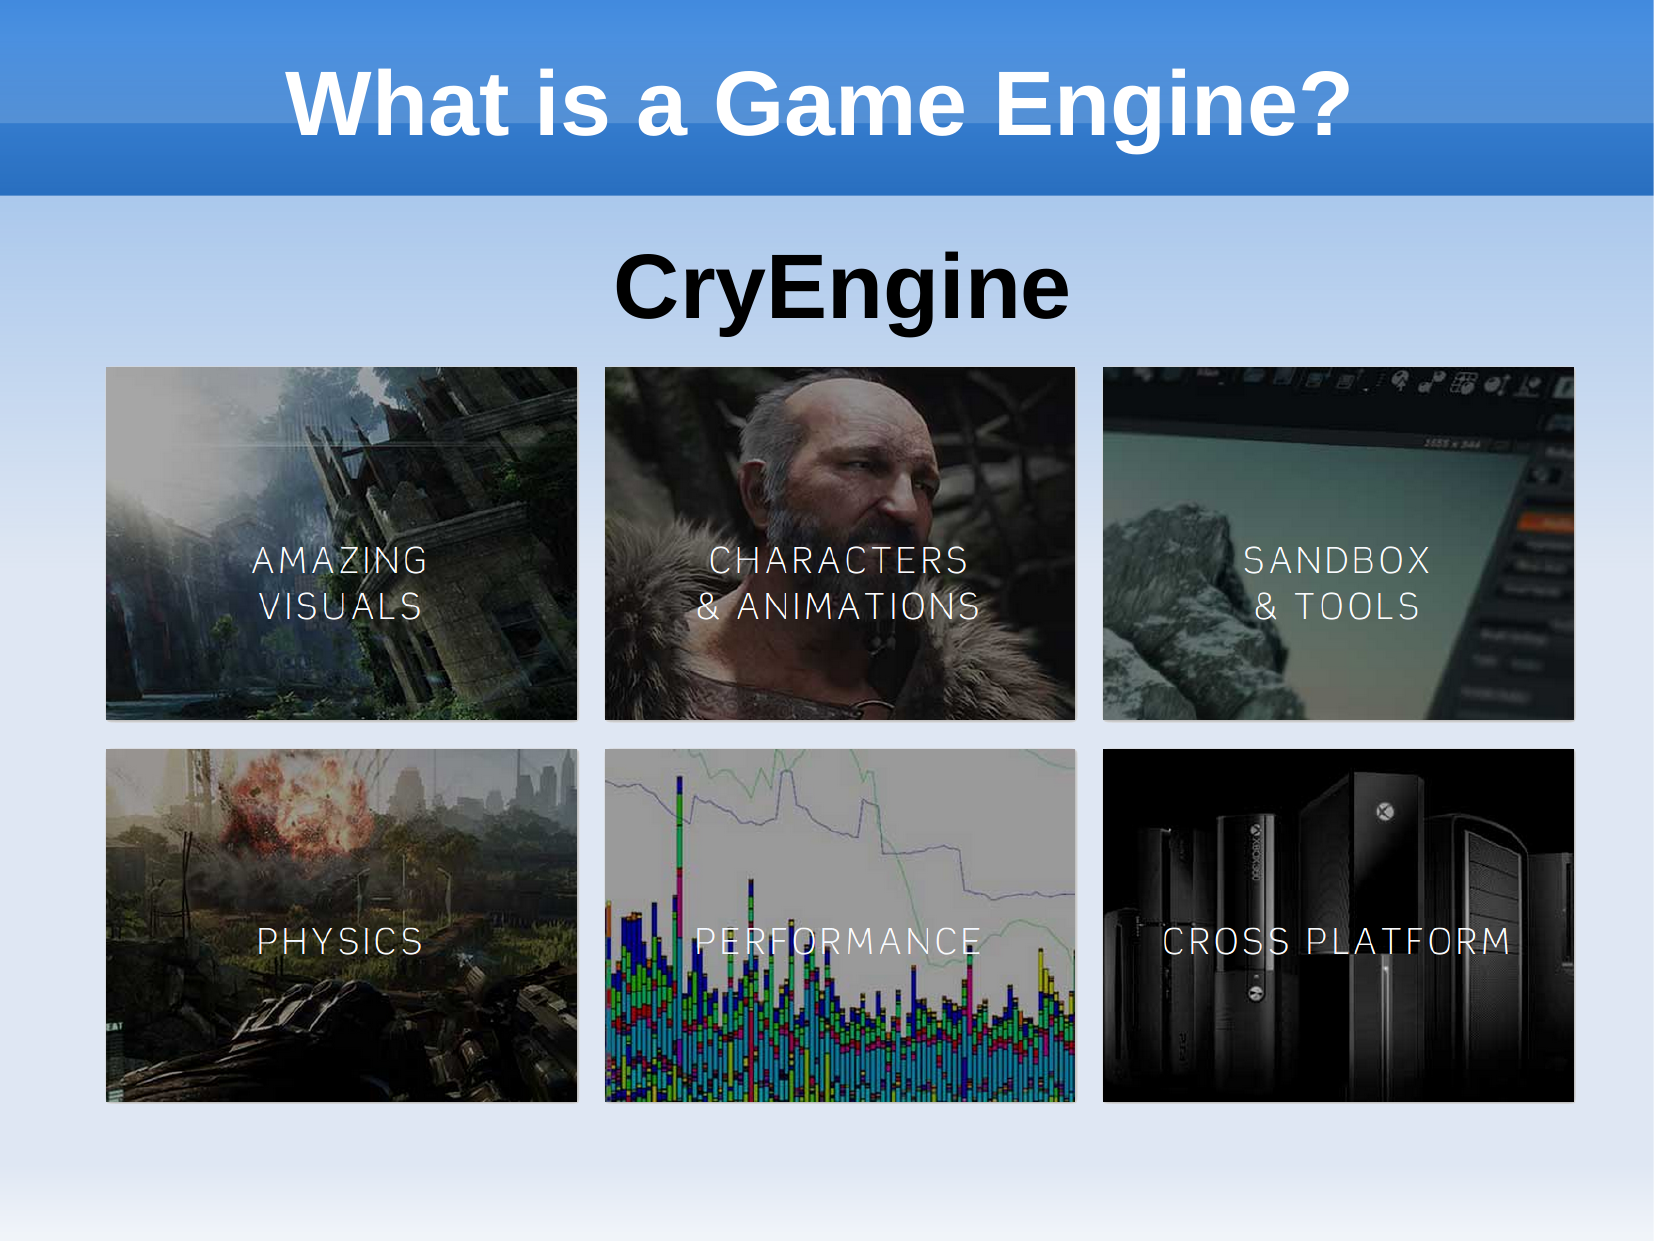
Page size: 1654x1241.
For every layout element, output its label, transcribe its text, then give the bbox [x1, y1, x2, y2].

title What is a Game Engine? [76, 0, 1565, 208]
picture [0, 0, 1654, 1241]
text_box CryEngine [599, 228, 1088, 346]
